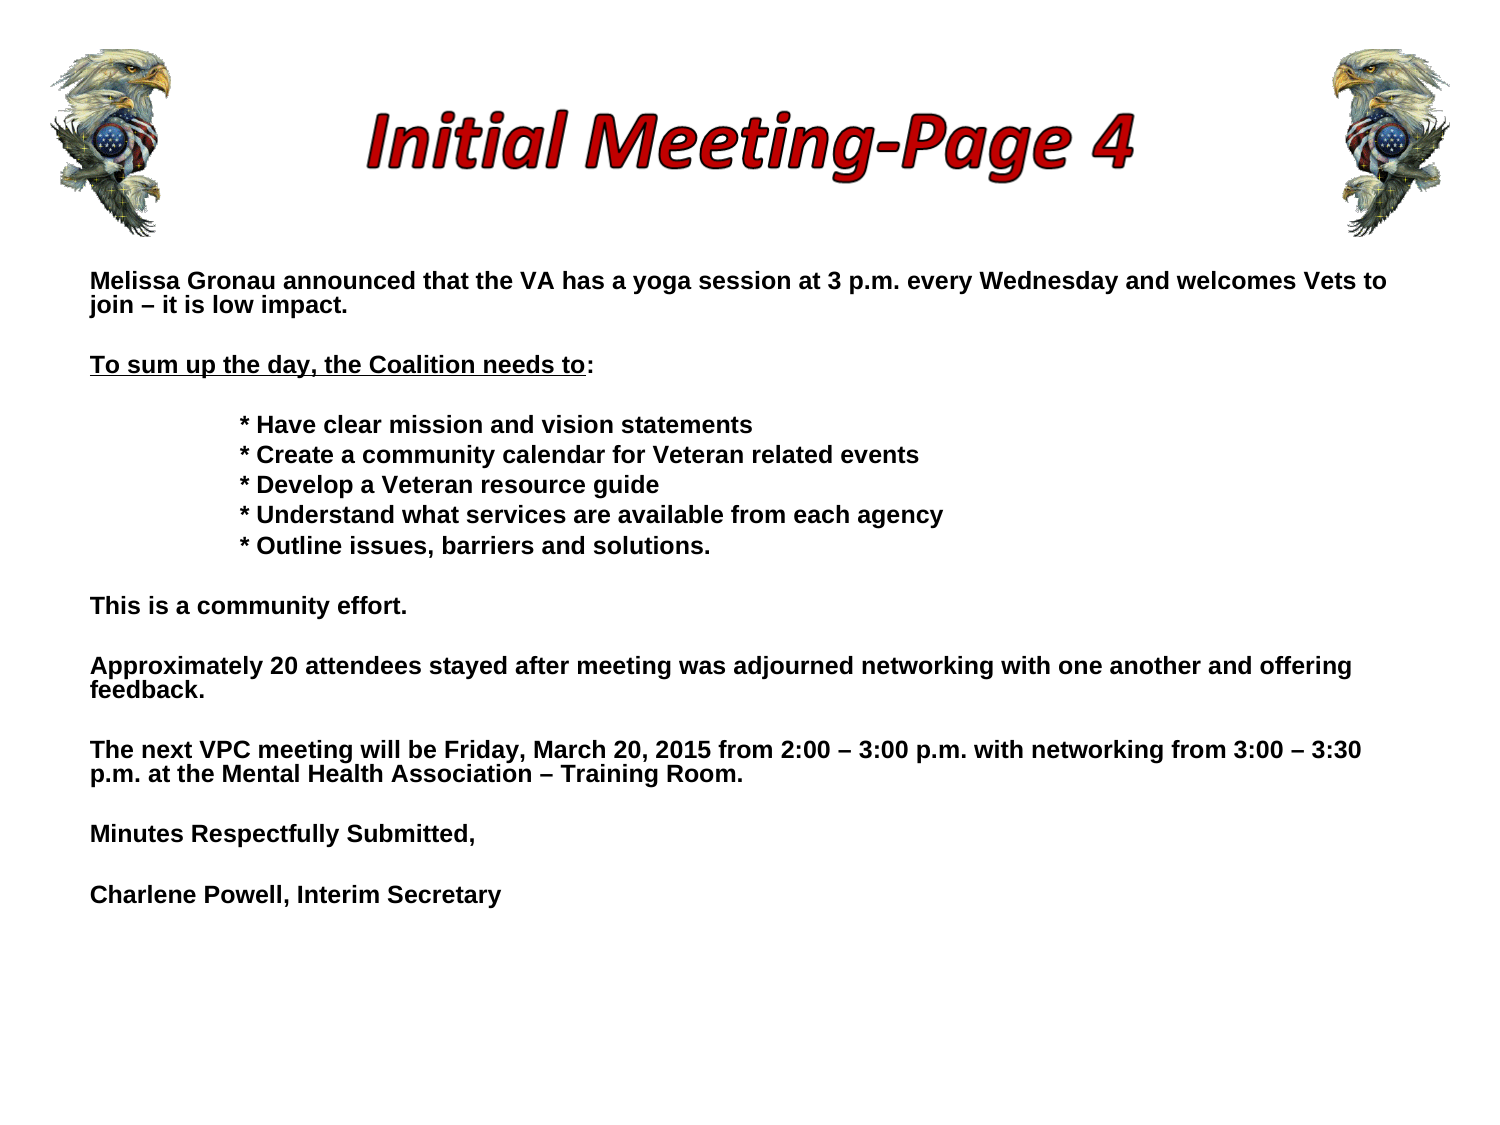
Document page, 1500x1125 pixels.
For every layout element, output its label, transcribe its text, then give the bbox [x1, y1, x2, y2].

picture [50, 43, 1450, 237]
text_box Melissa Gronau announced that the VA has a yoga session at 3 p.m. every Wednesday and welcomes Vets to join – it is low impact. To sum up the day, the Coalition needs to: * Have clear mission and vision statements * Create a community calendar for Veteran related events * Develop a Veteran resource guide * Understand what services are available from each agency * Outline issues, barriers and solutions. This is a community effort. Approximately 20 attendees stayed after meeting was adjourned networking with one another and offering feedback. The next VPC meeting will be Friday, March 20, 2015 from 2:00 – 3:00 p.m. with networking from 3:00 – 3:30 p.m. at the Mental Health Association – Training Room. Minutes Respectfully Submitted, Charlene Powell, Interim Secretary [75, 262, 1426, 1125]
